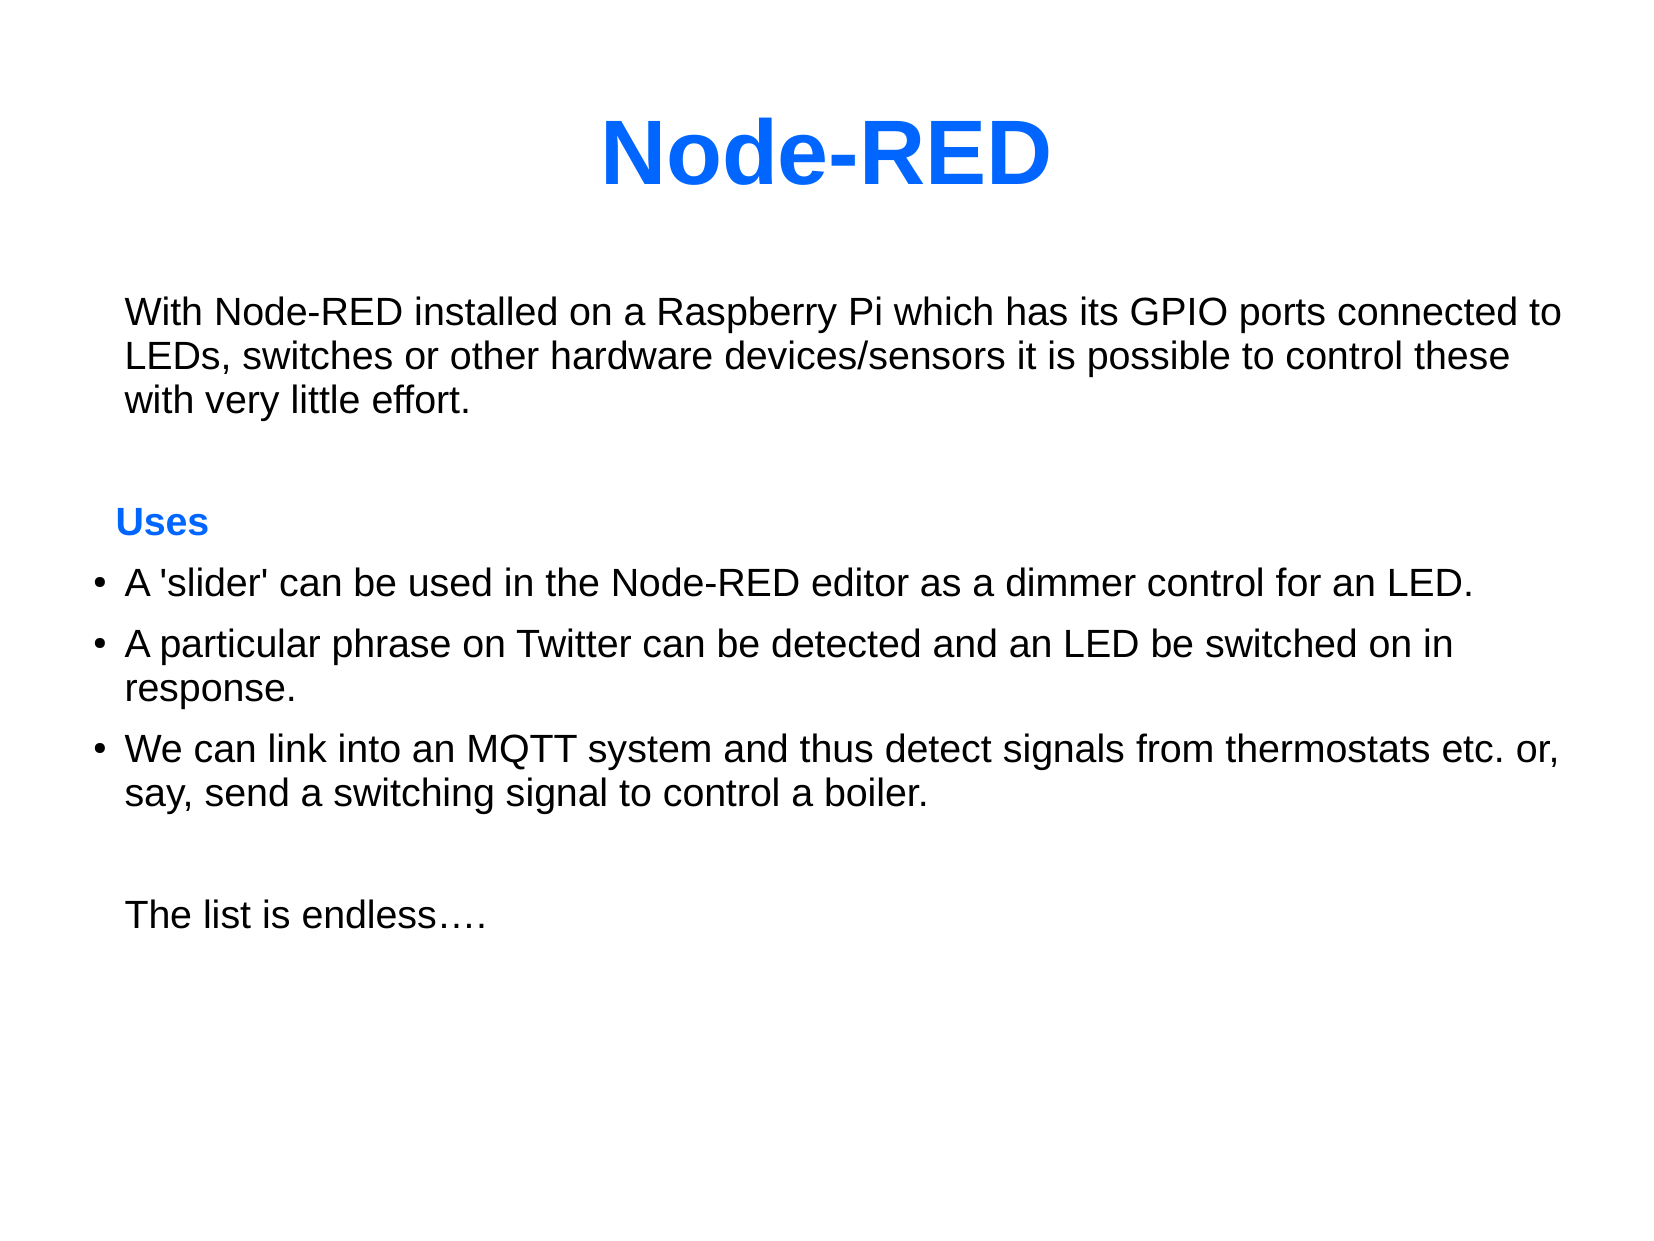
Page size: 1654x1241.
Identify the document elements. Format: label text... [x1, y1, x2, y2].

title Node-RED [82, 49, 1571, 257]
list With Node-RED installed on a Raspberry Pi which has its GPIO ports connected to LEDs, switches or other hardware devices/sensors it is possible to control these with very little effort. Uses A 'slider' can be used in the Node-RED editor as a dimmer control for an LED. A particular phrase on Twitter can be detected and an LED be switched on in response. We can link into an MQTT system and thus detect signals from thermostats etc. or, say, send a switching signal to control a boiler. The list is endless…. [82, 290, 1571, 1010]
